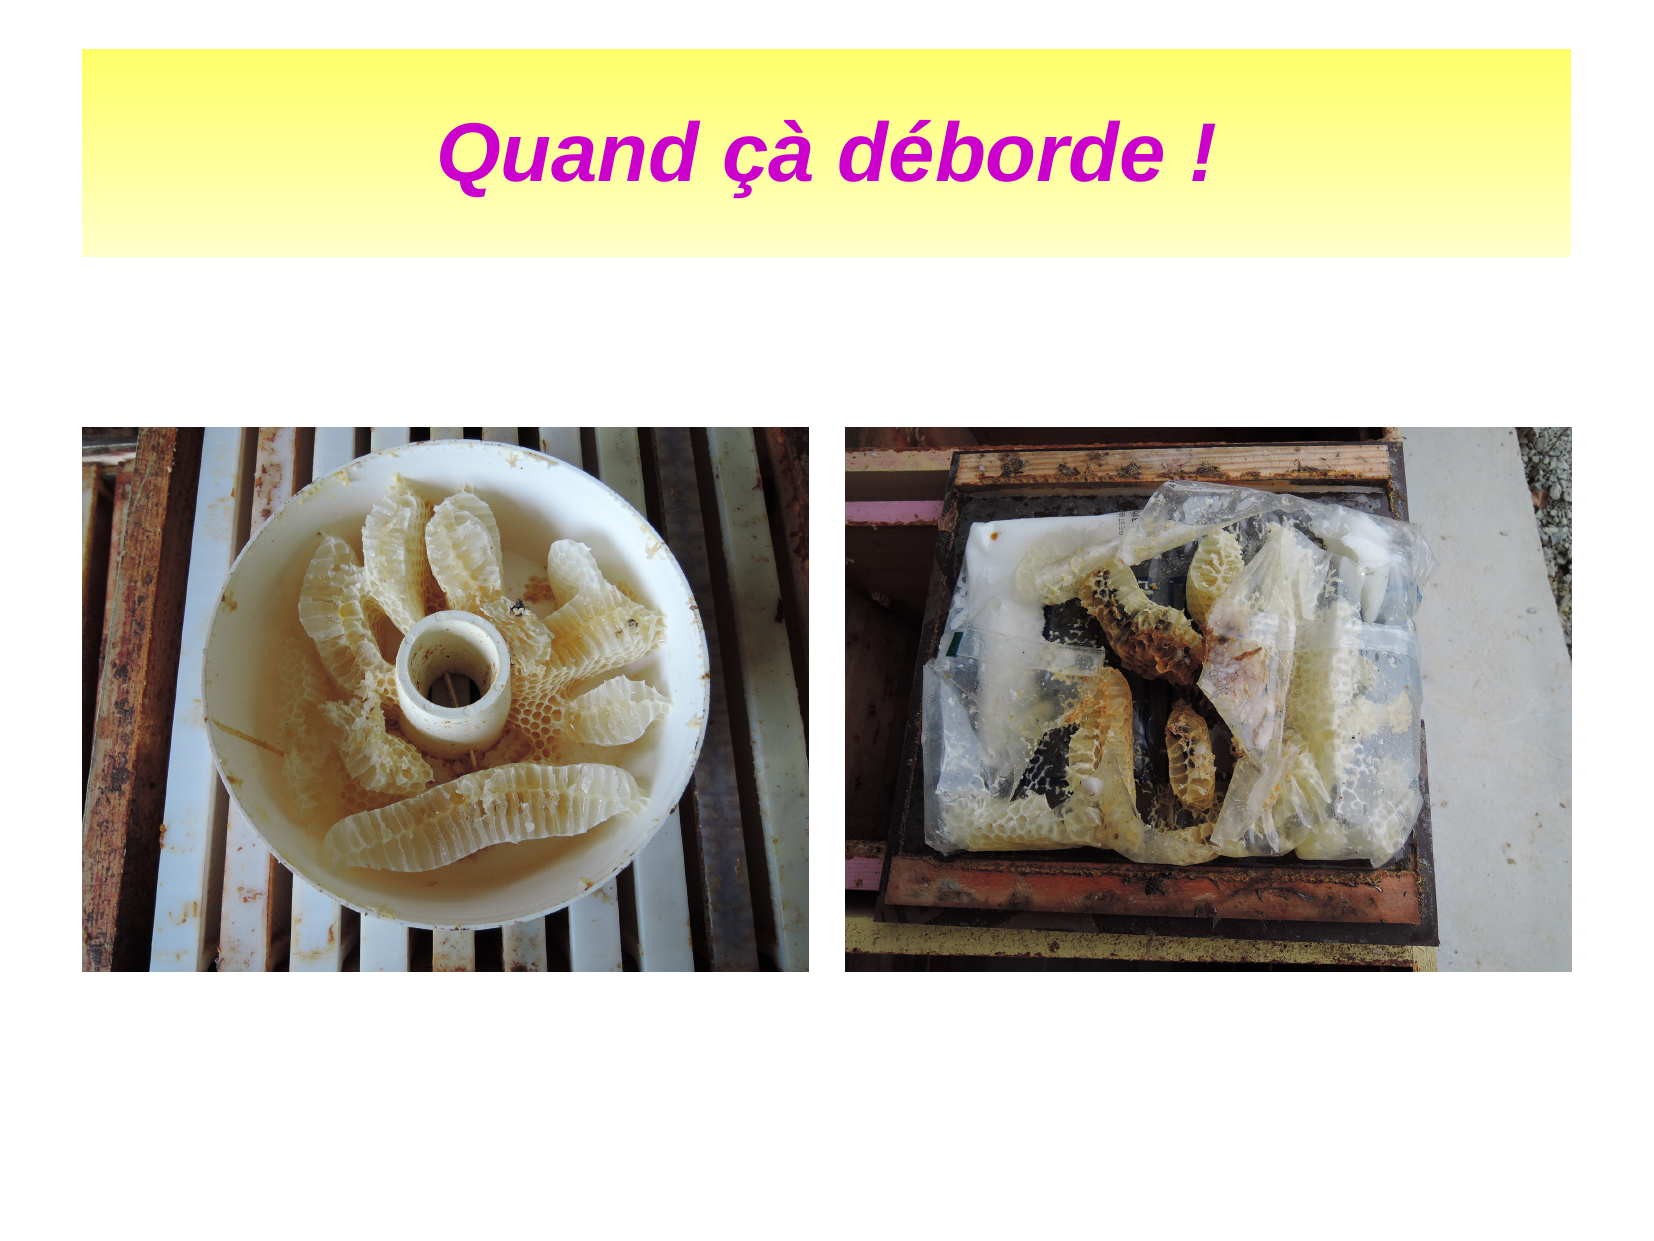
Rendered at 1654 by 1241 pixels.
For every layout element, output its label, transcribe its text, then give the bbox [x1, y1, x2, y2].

picture [82, 427, 809, 972]
picture [845, 427, 1572, 972]
title Quand çà déborde ! [82, 49, 1571, 257]
